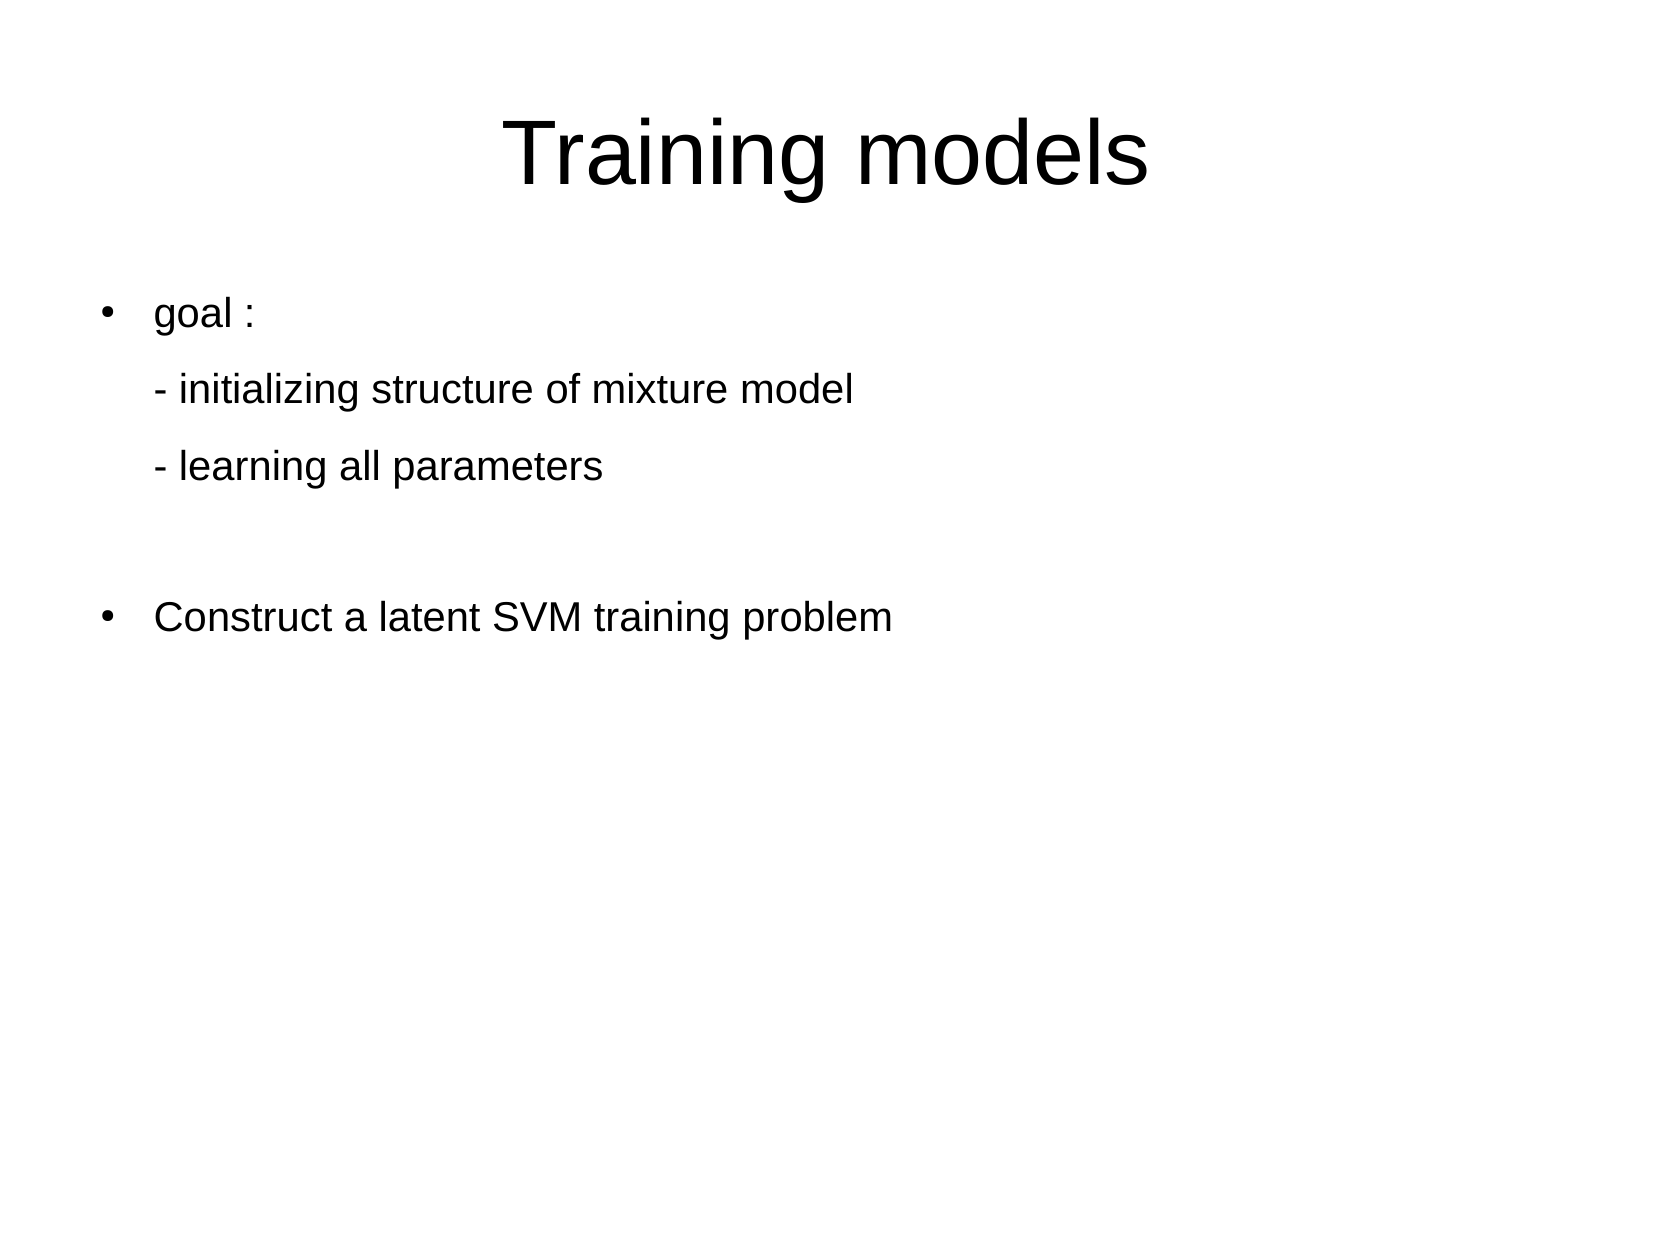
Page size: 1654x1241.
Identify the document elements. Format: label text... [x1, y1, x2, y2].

list goal : - initializing structure of mixture model - learning all parameters Construct a latent SVM training problem [82, 290, 1571, 1109]
title Training models [82, 49, 1571, 257]
